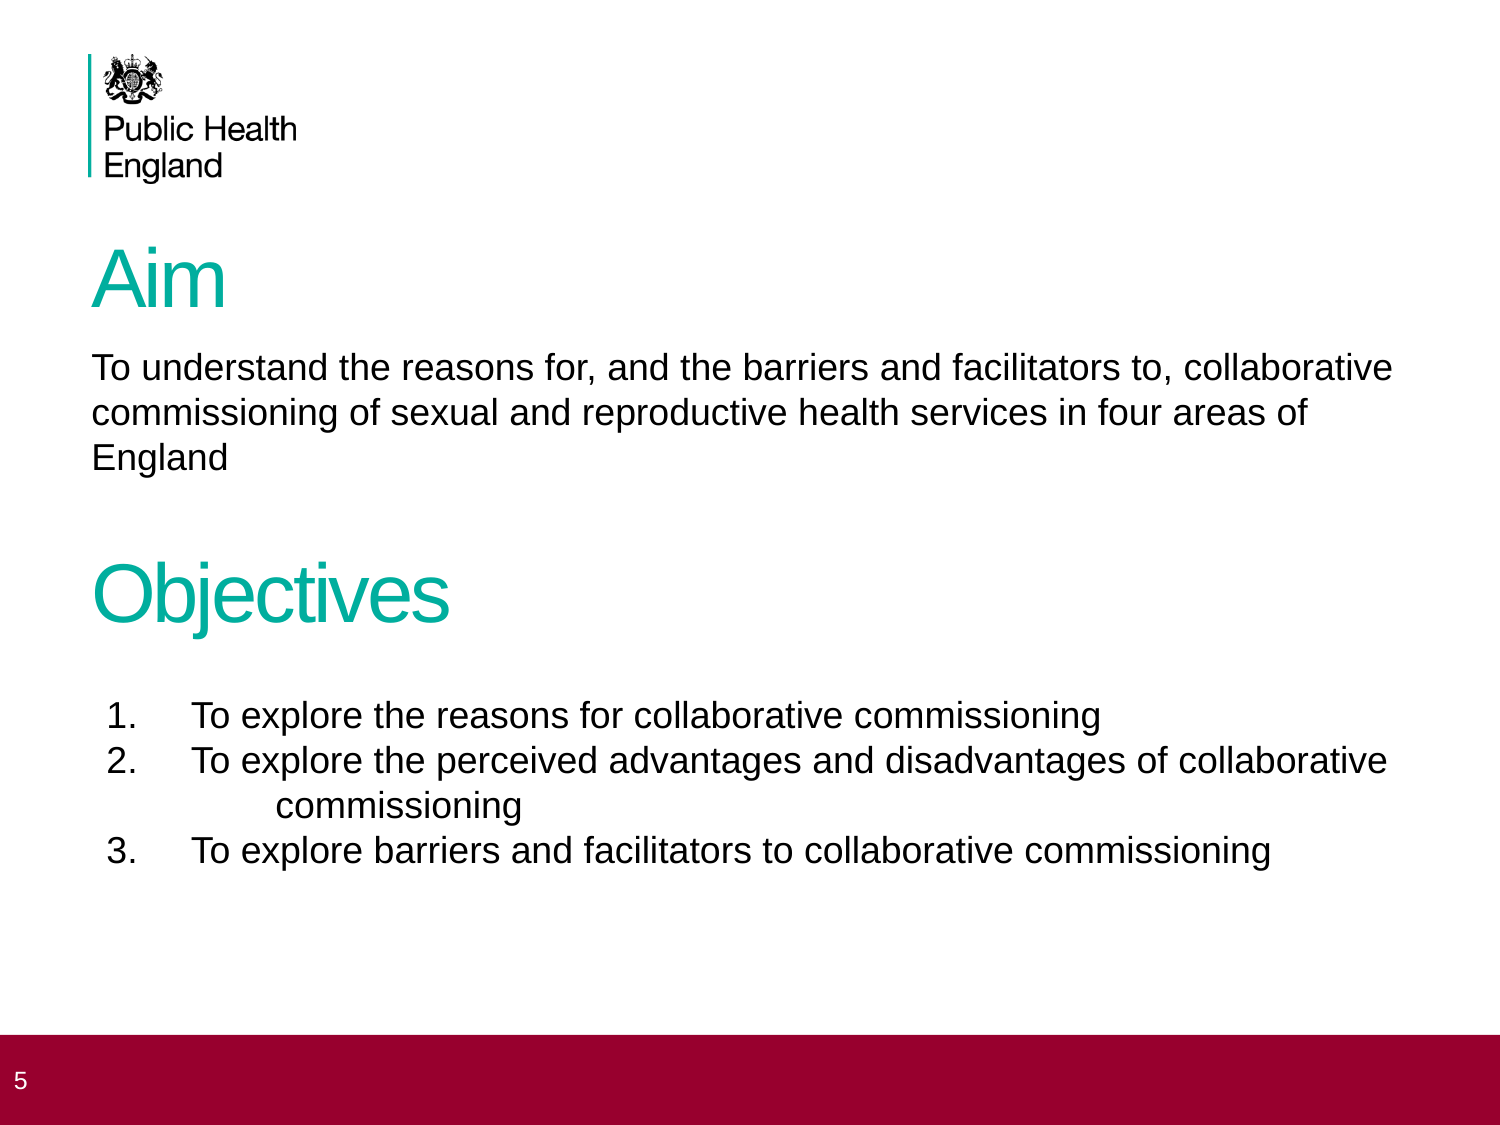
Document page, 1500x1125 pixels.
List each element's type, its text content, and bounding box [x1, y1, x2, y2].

text_box To explore the reasons for collaborative commissioning To explore the perceived advantages and disadvantages of collaborative commissioning To explore barriers and facilitators to collaborative commissioning [92, 684, 1408, 879]
text_box Objectives [91, 539, 1409, 646]
text_box [0, 1034, 1500, 1125]
title Aim [91, 224, 1409, 331]
list To understand the reasons for, and the barriers and facilitators to, collaborative commissioning of sexual and reproductive health services in four areas of England [91, 342, 1409, 516]
